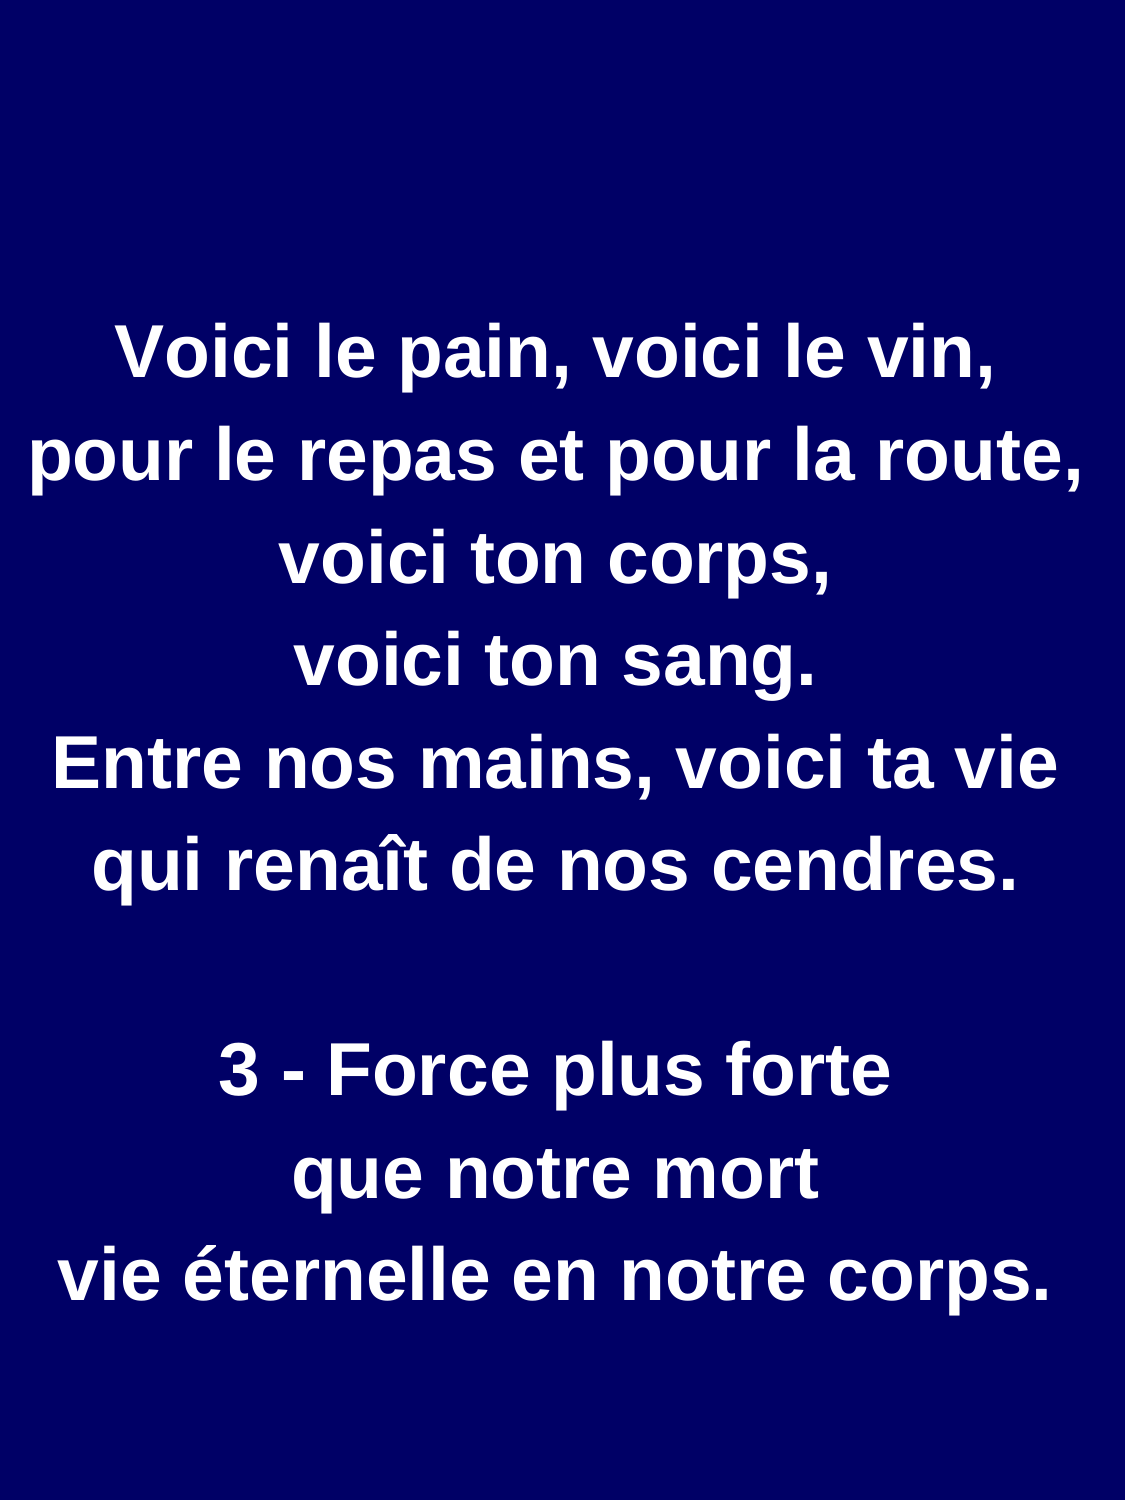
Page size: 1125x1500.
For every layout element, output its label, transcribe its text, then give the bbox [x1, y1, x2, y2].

text_box Voici le pain, voici le vin, pour le repas et pour la route, voici ton corps, voici ton sang. Entre nos mains, voici ta vie qui renaît de nos cendres. 3 - Force plus forte que notre mort vie éternelle en notre corps. [0, 295, 1125, 1500]
